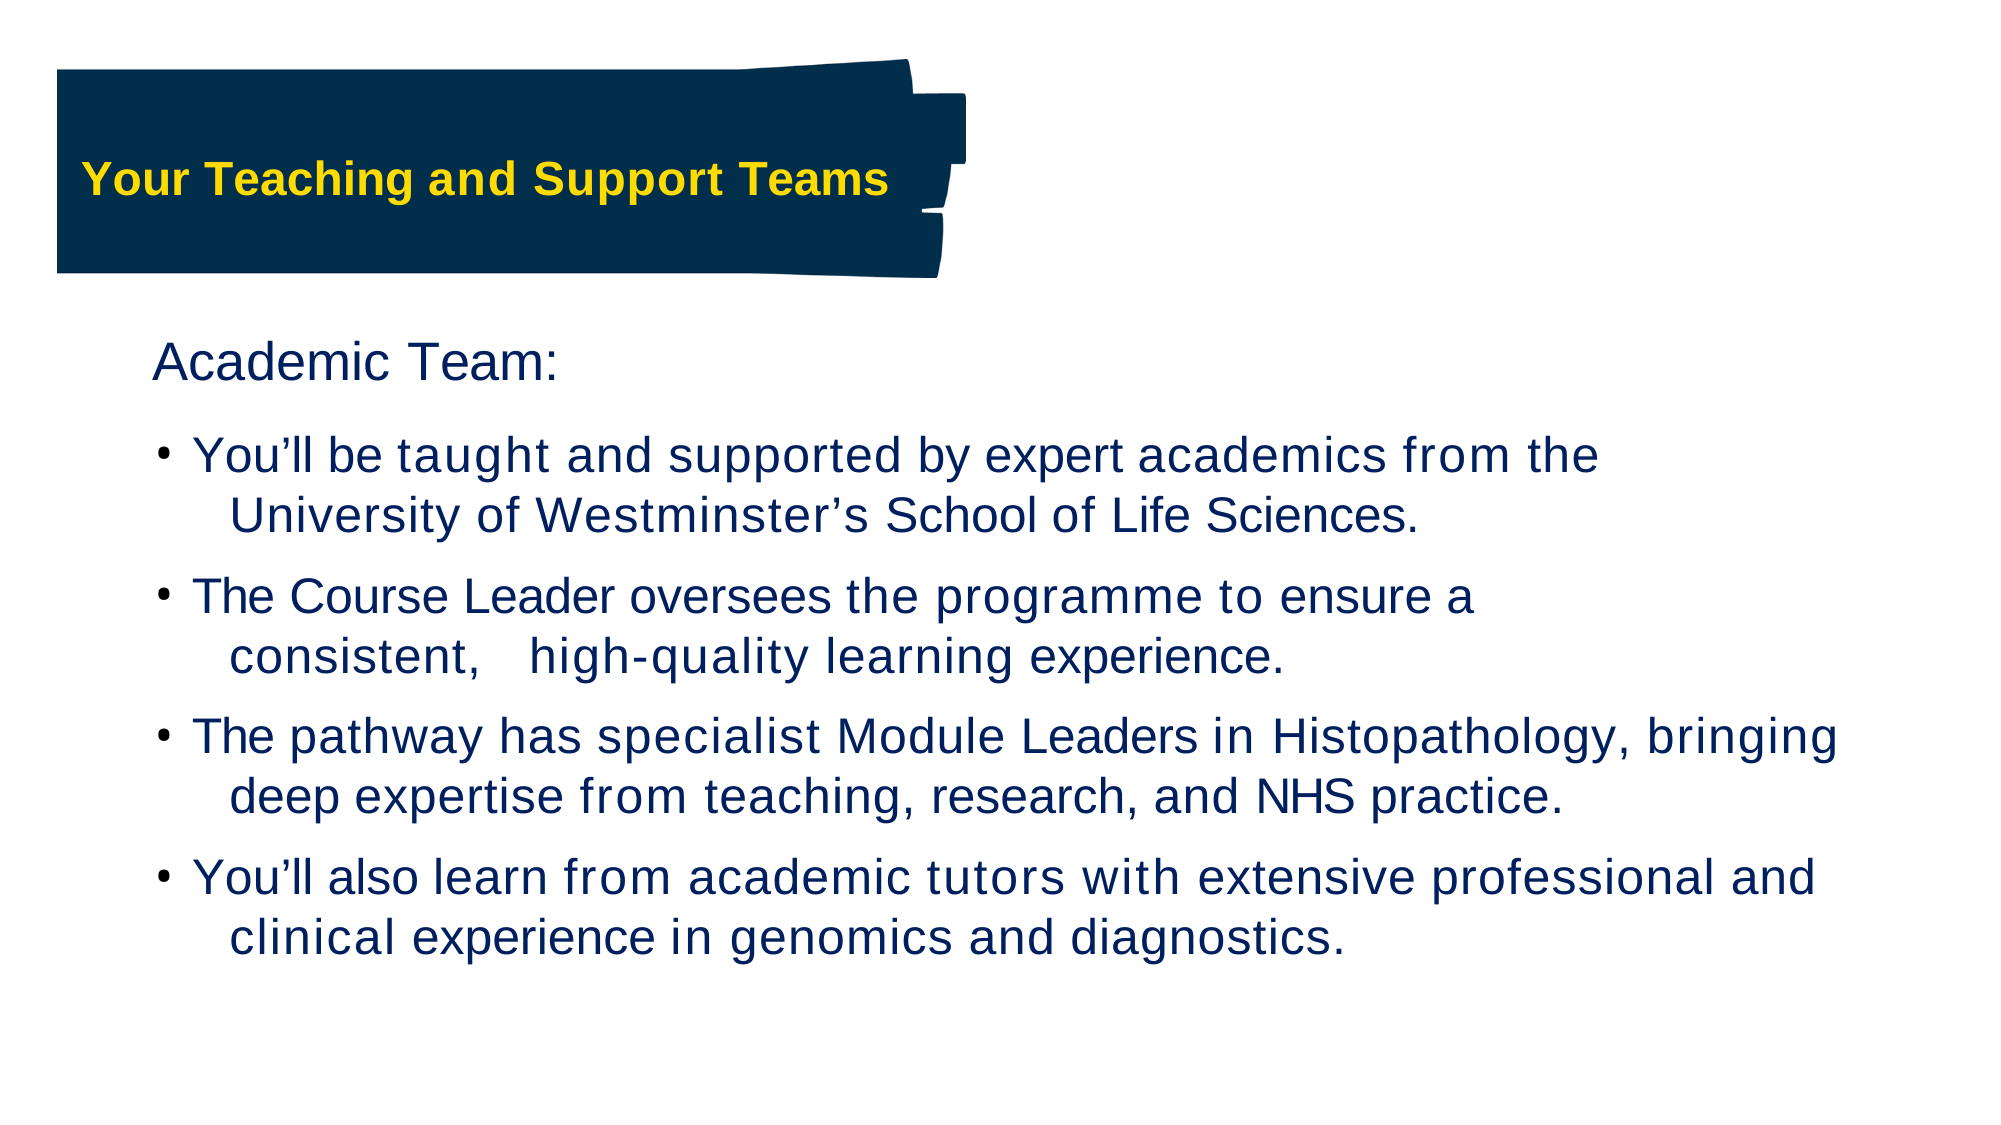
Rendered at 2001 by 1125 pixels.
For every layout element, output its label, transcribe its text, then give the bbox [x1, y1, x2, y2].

text_box Your Teaching and Support Teams [78, 145, 900, 208]
text_box You’ll be taught and supported by expert academics from the University of Westminster’s School of Life Sciences. The Course Leader oversees the programme to ensure a consistent, high-quality learning experience. The pathway has specialist Module Leaders in Histopathology, bringing deep expertise from teaching, research, and NHS practice. You’ll also learn from academic tutors with extensive professional and clinical experience in genomics and diagnostics. [150, 420, 1844, 968]
title Academic Team: [150, 323, 561, 394]
picture [57, 59, 966, 278]
